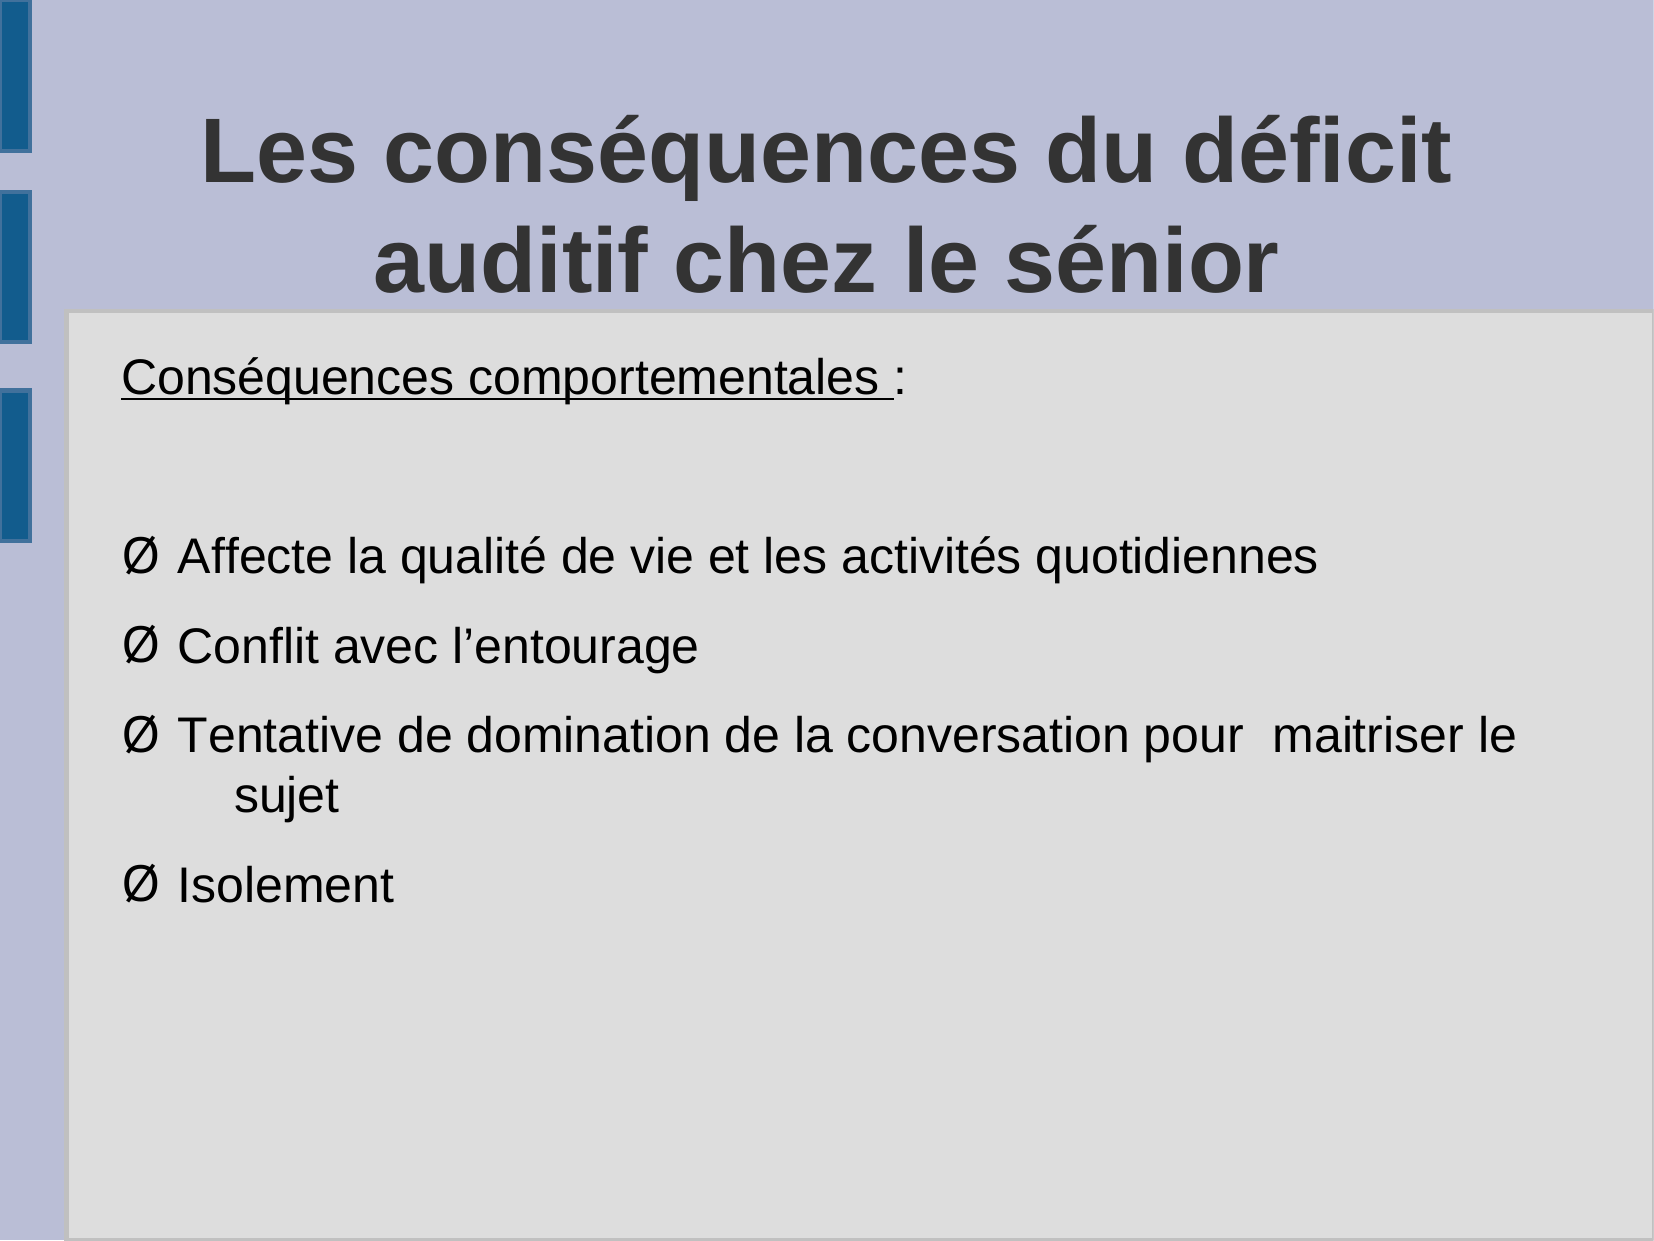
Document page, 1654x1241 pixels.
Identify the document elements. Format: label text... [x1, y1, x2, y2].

list Conséquences comportementales : Affecte la qualité de vie et les activités quotidiennes Conflit avec l’entourage Tentative de domination de la conversation pour maitriser le sujet Isolement [121, 344, 1534, 1127]
title Les conséquences du déficit auditif chez le sénior [121, 91, 1534, 299]
